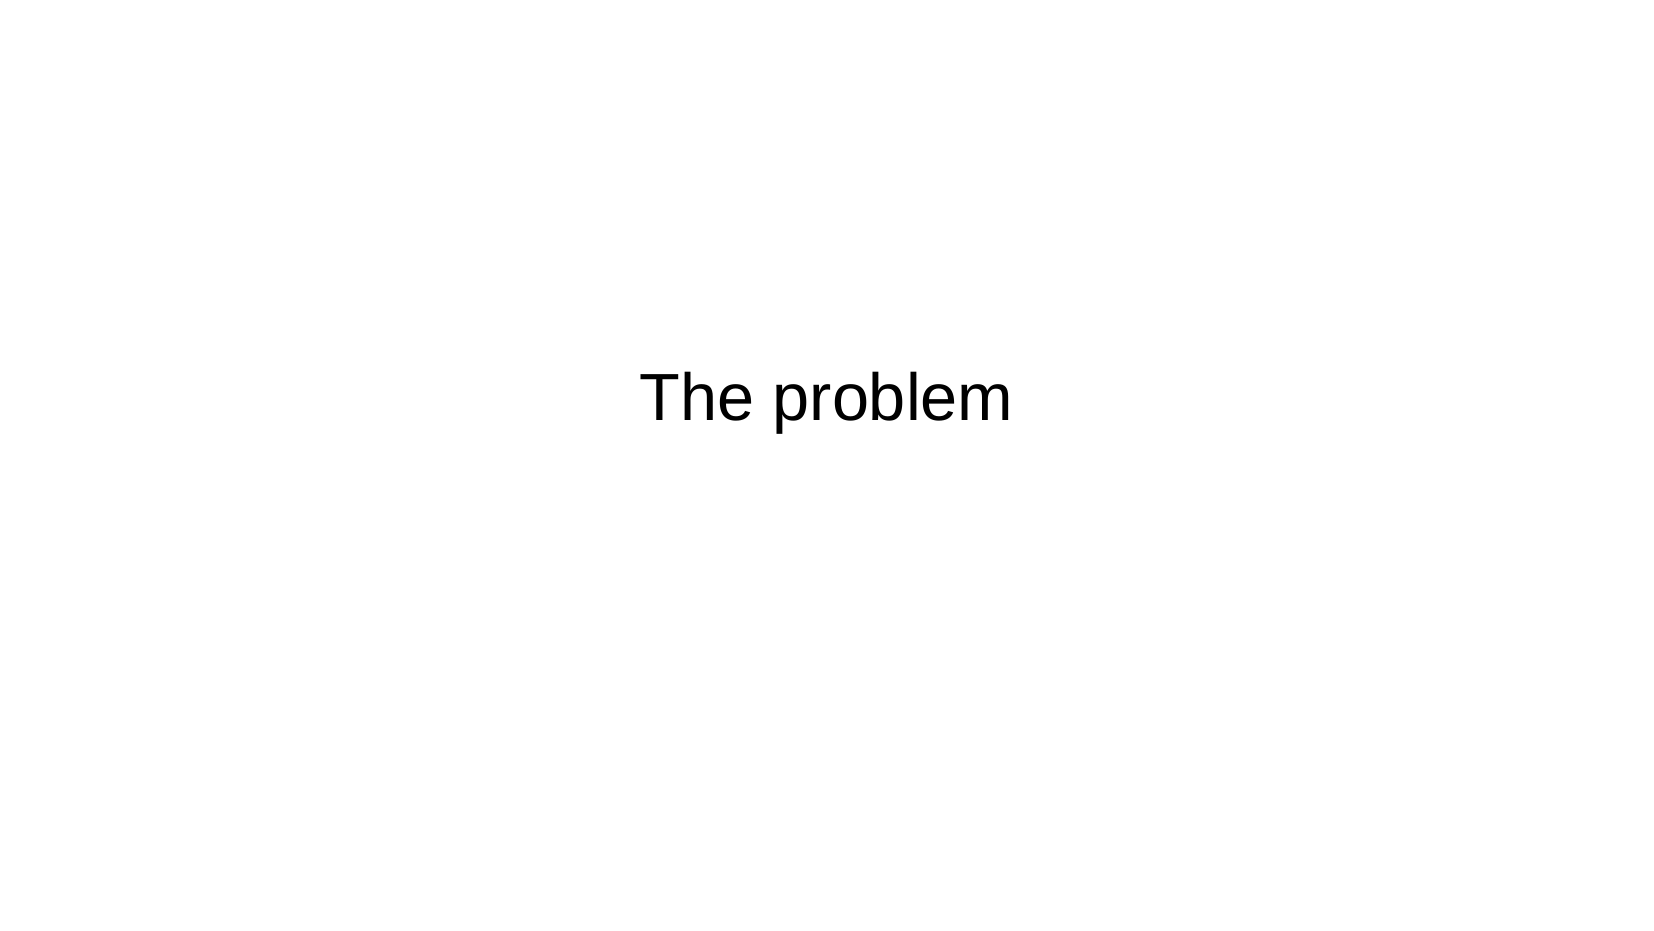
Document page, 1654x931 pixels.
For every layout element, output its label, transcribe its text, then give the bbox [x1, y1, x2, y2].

subtitle The problem [82, 37, 1571, 757]
